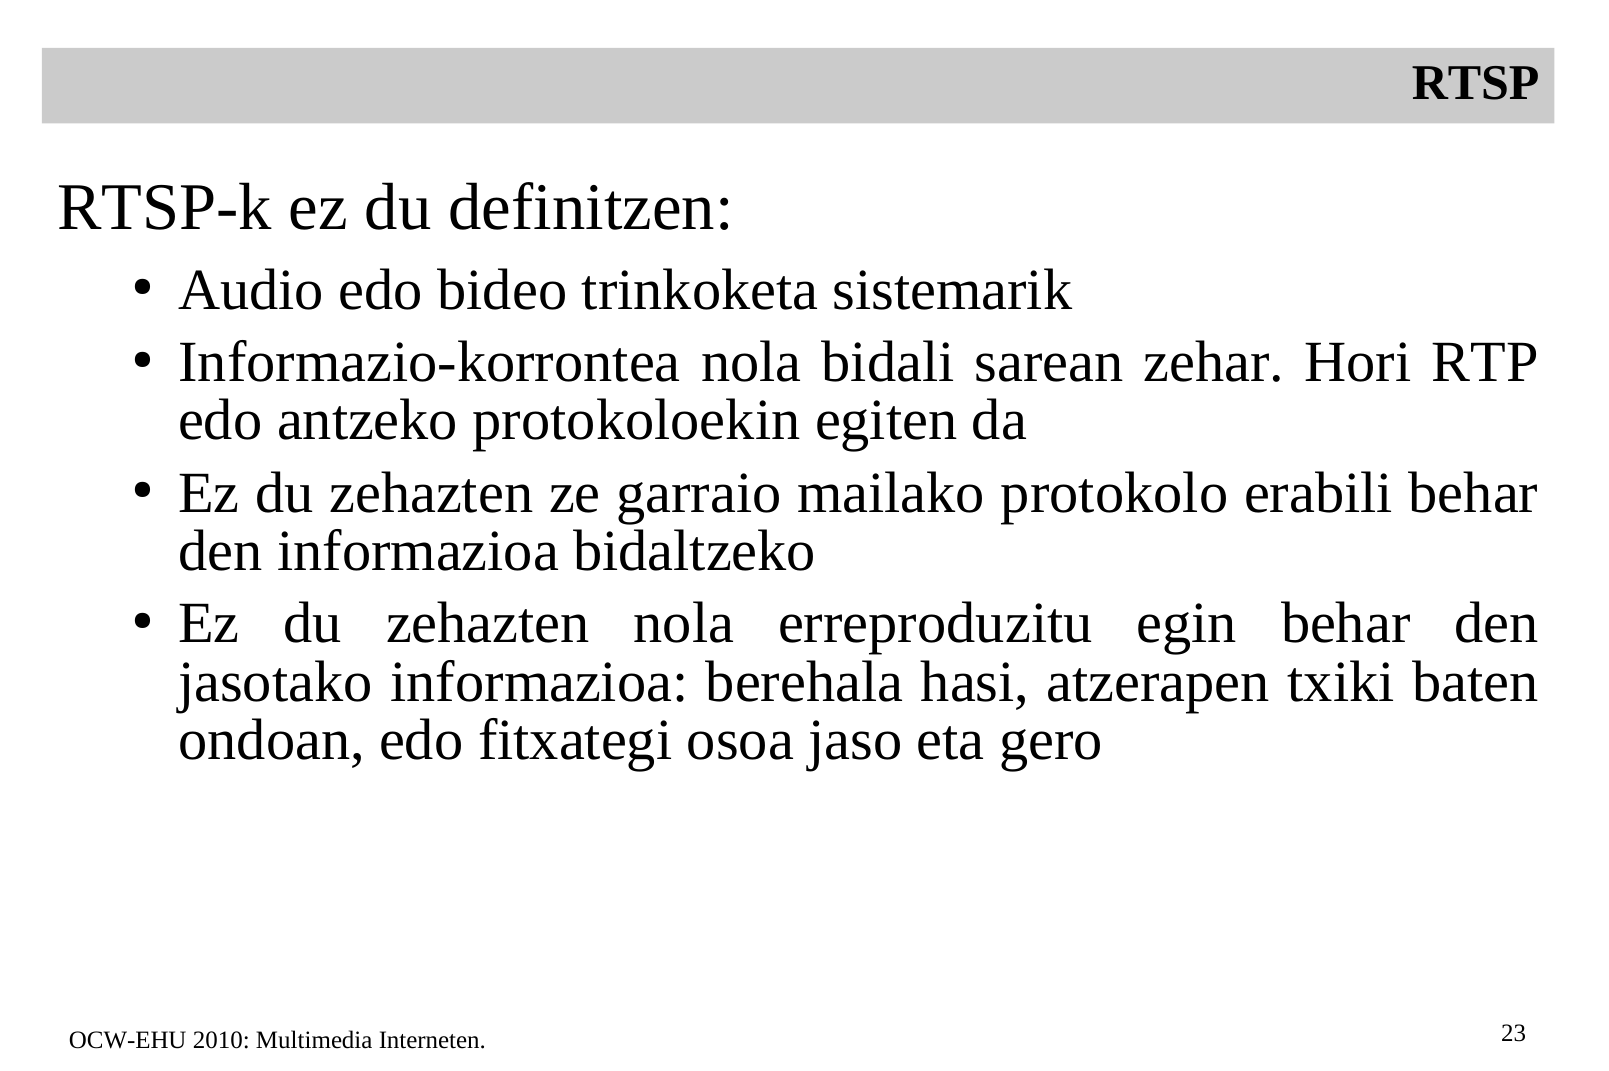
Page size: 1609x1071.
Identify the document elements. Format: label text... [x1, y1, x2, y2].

list RTSP-k ez du definitzen: Audio edo bideo trinkoketa sistemarik Informazio-korrontea nola bidali sarean zehar. Hori RTP edo antzeko protokoloekin egiten da Ez du zehazten ze garraio mailako protokolo erabili behar den informazioa bidaltzeko Ez du zehazten nola erreproduzitu egin behar den jasotako informazioa: berehala hasi, atzerapen txiki baten ondoan, edo fitxategi osoa jaso eta gero [41, 162, 1555, 1000]
title RTSP [41, 47, 1555, 124]
